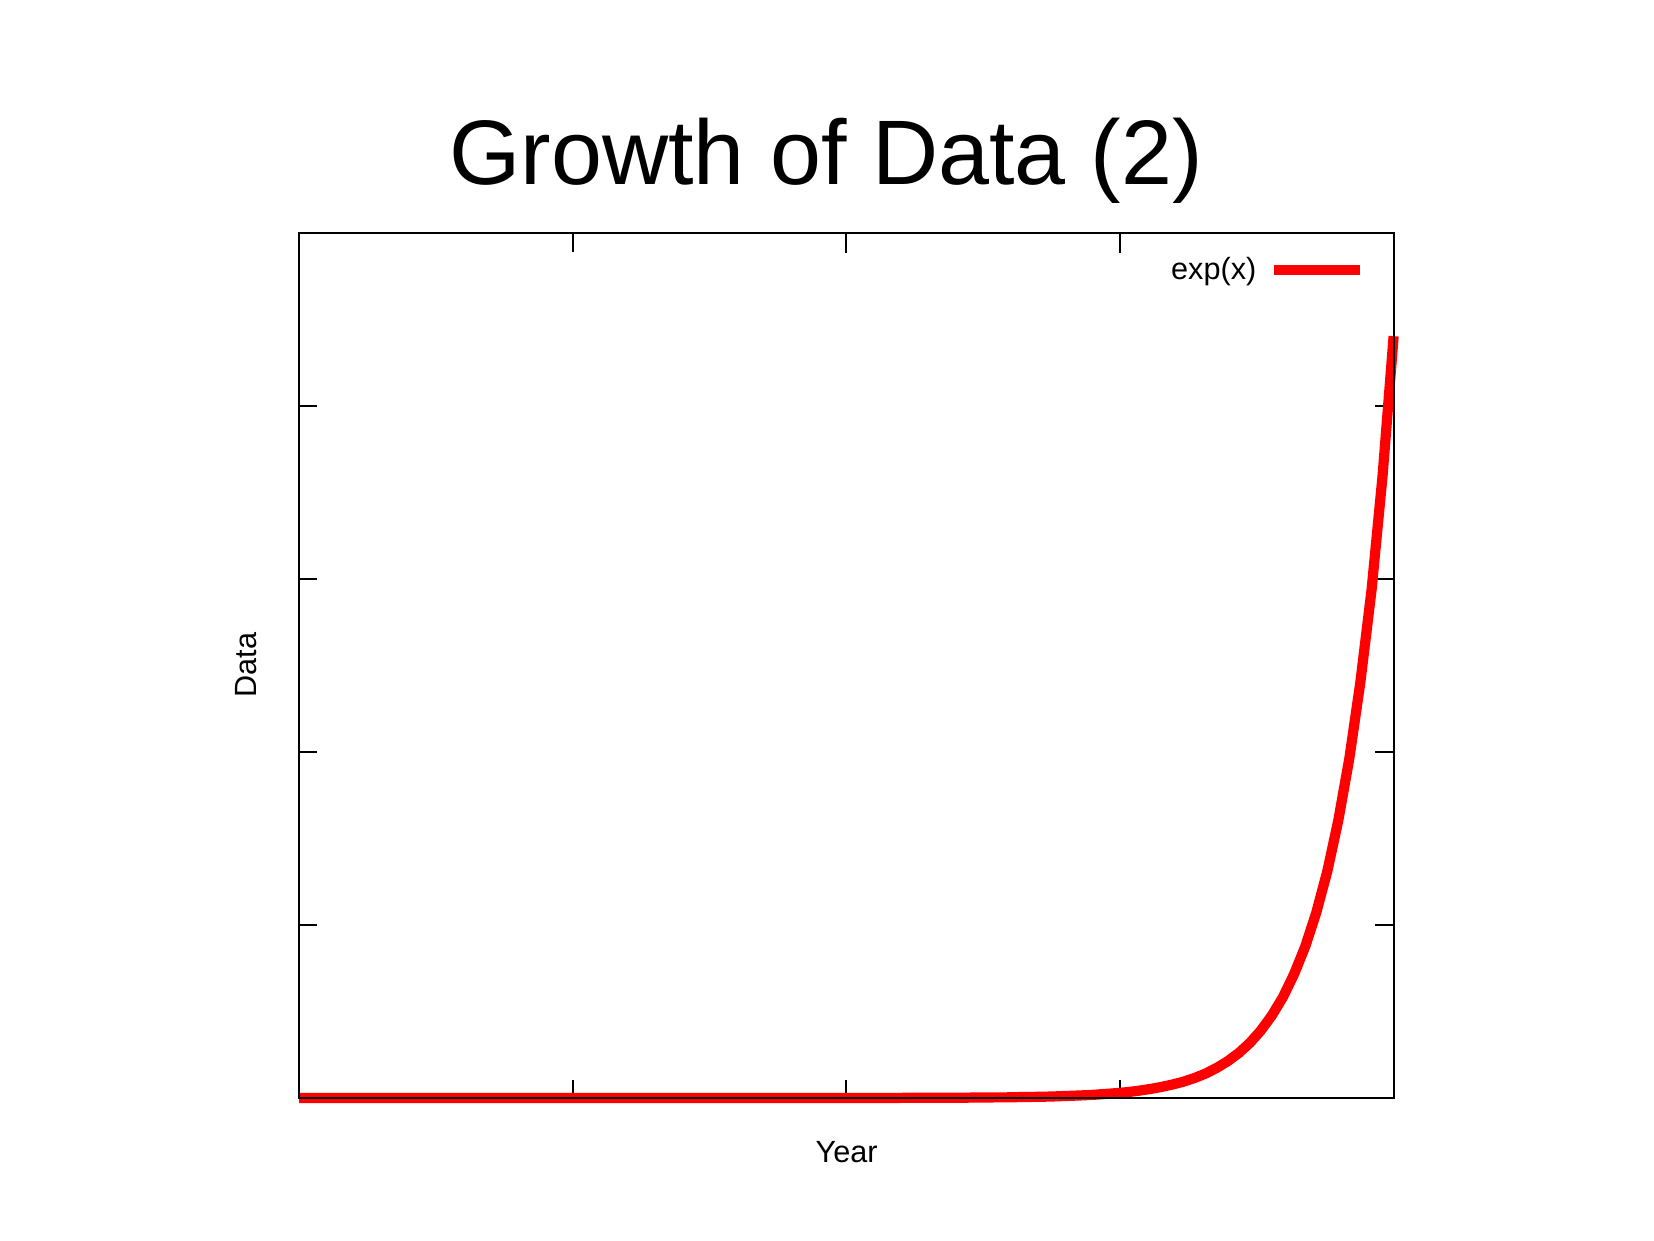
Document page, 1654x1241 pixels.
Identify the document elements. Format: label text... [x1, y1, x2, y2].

picture [219, 198, 1446, 1180]
title Growth of Data (2) [82, 49, 1571, 257]
